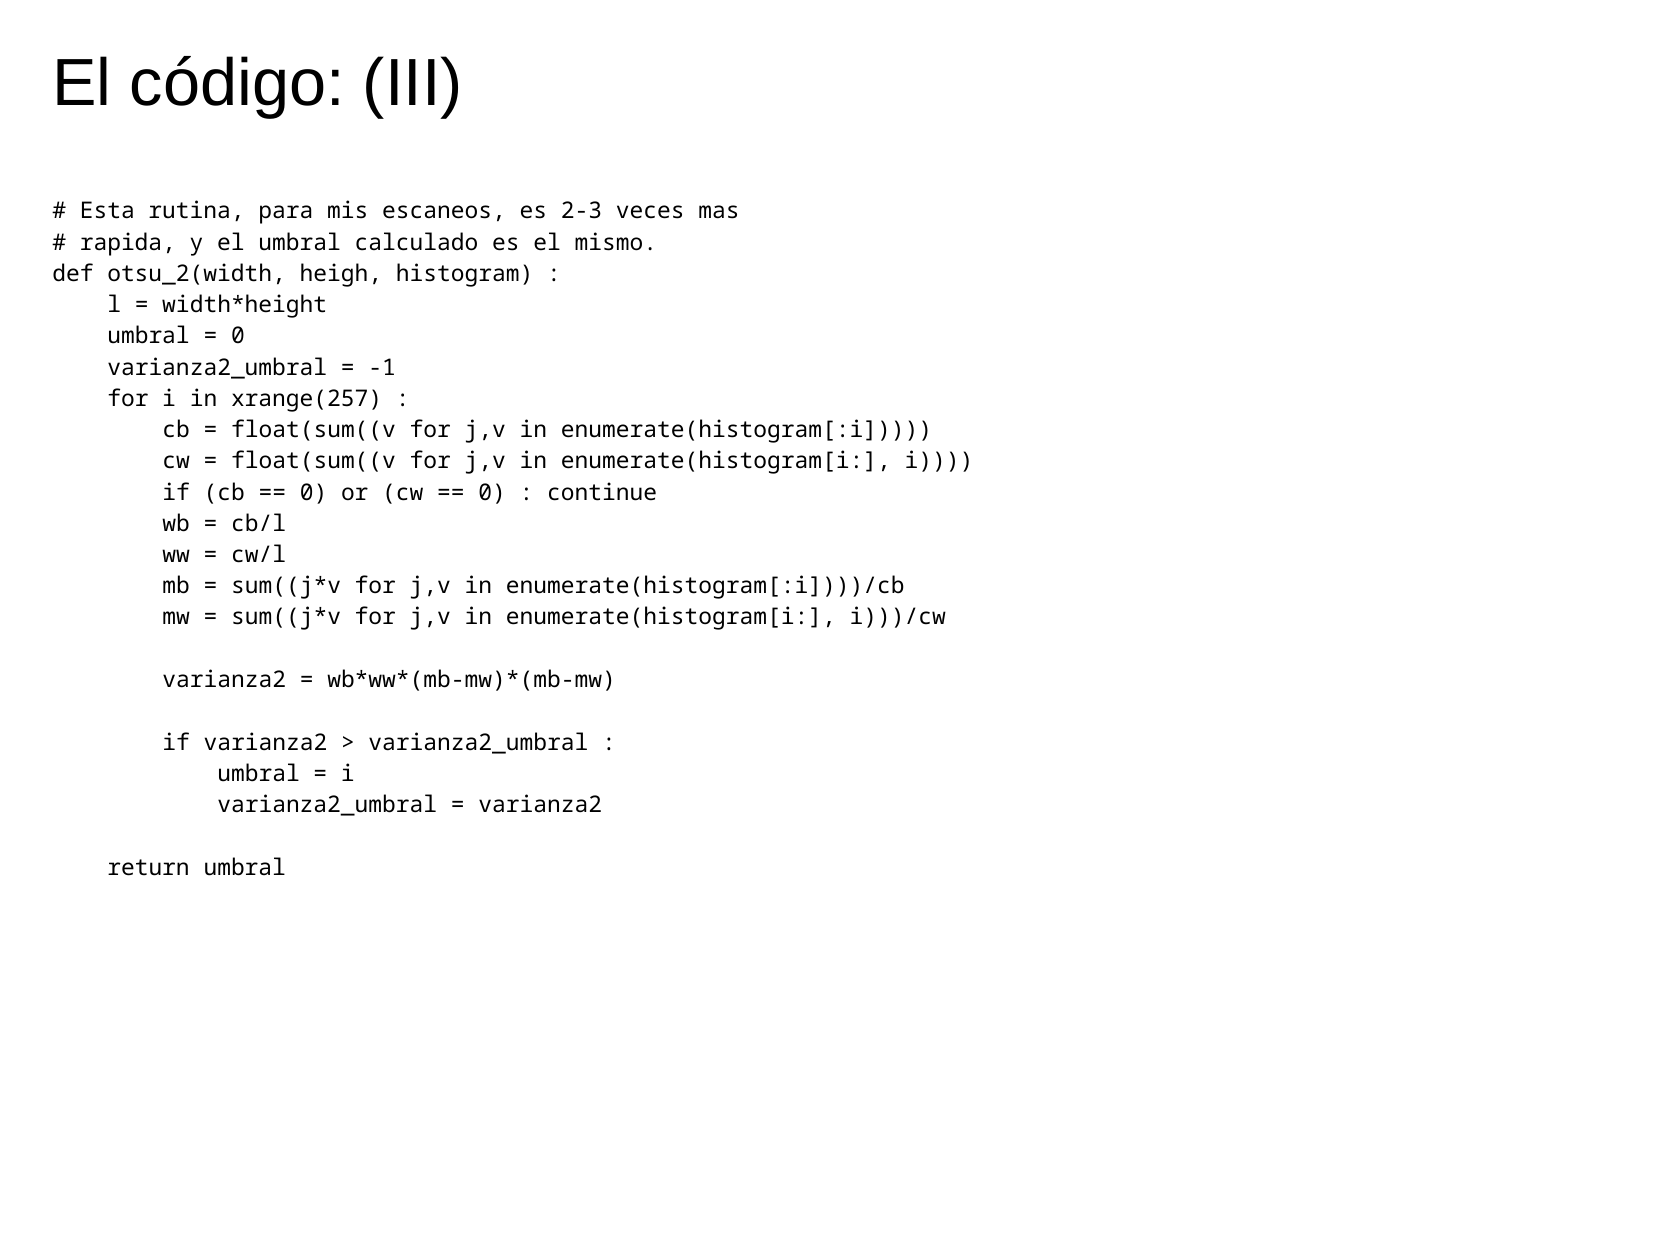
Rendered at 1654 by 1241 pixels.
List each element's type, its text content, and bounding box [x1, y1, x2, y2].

text_box El código: (III) # Esta rutina, para mis escaneos, es 2-3 veces mas # rapida, y el umbral calculado es el mismo. def otsu_2(width, heigh, histogram) : l = width*height umbral = 0 varianza2_umbral = -1 for i in xrange(257) : cb = float(sum((v for j,v in enumerate(histogram[:i])))) cw = float(sum((v for j,v in enumerate(histogram[i:], i)))) if (cb == 0) or (cw == 0) : continue wb = cb/l ww = cw/l mb = sum((j*v for j,v in enumerate(histogram[:i])))/cb mw = sum((j*v for j,v in enumerate(histogram[i:], i)))/cw varianza2 = wb*ww*(mb-mw)*(mb-mw) if varianza2 > varianza2_umbral : umbral = i varianza2_umbral = varianza2 return umbral [37, 37, 1613, 817]
